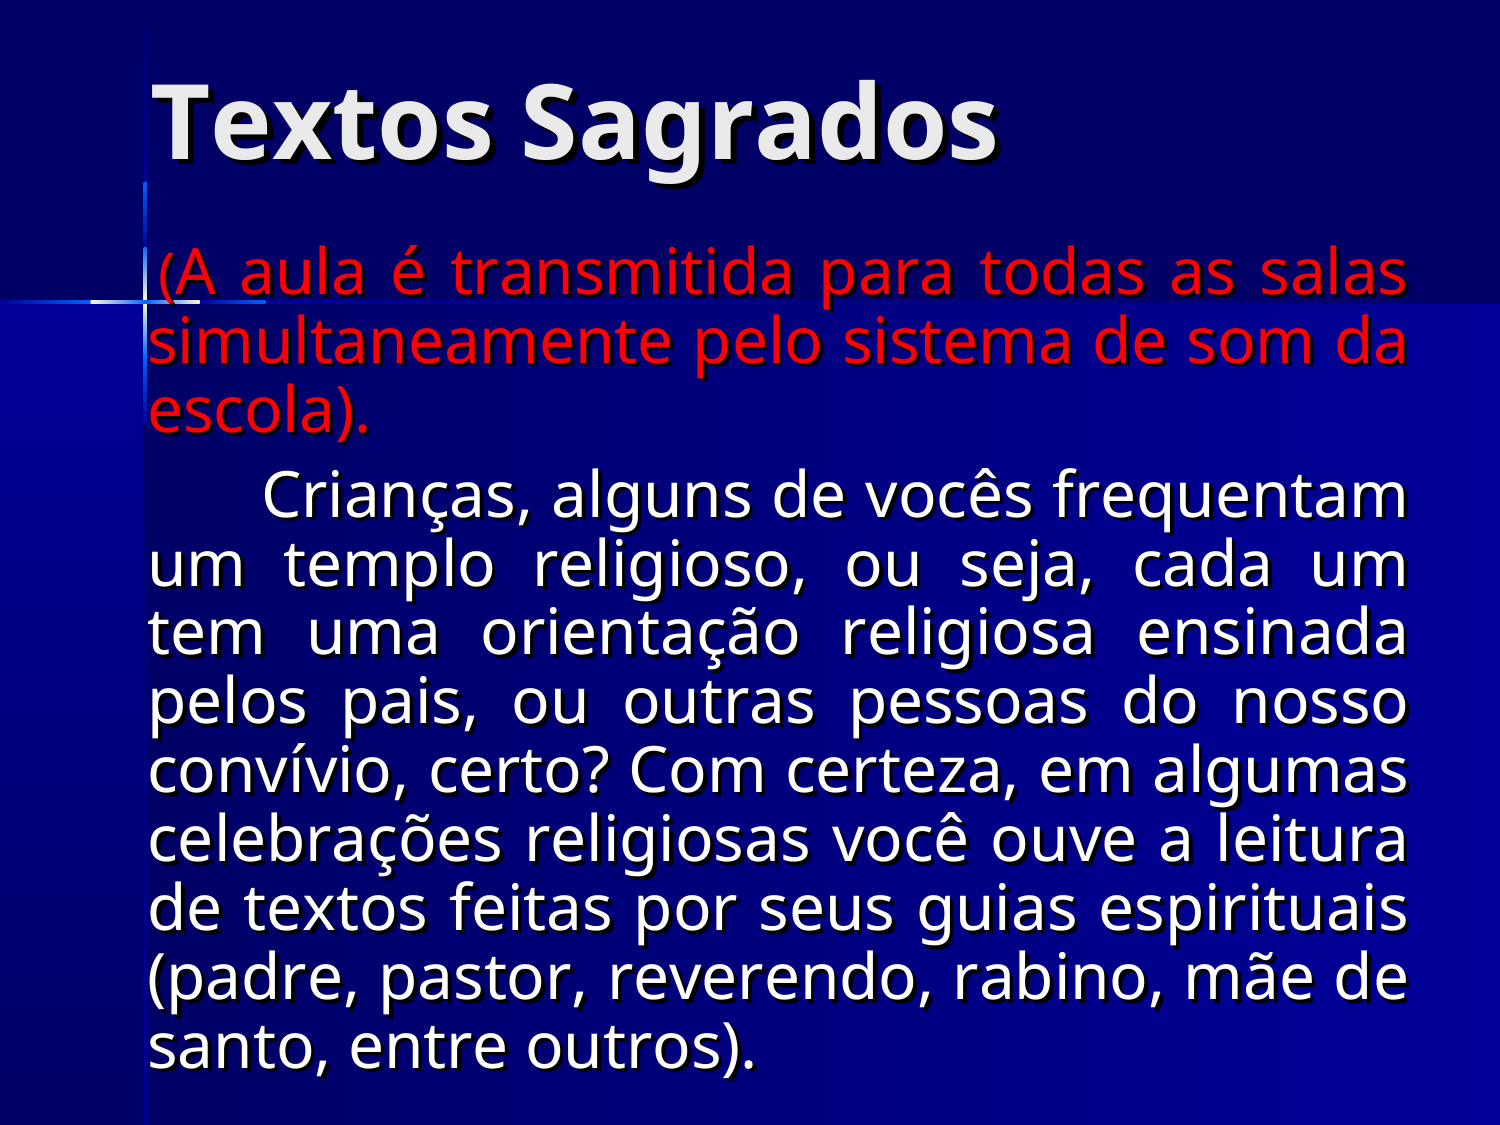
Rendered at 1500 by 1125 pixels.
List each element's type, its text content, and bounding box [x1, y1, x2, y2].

list (A aula é transmitida para todas as salas simultaneamente pelo sistema de som da escola). Crianças, alguns de vocês frequentam um templo religioso, ou seja, cada um tem uma orientação religiosa ensinada pelos pais, ou outras pessoas do nosso convívio, certo? Com certeza, em algumas celebrações religiosas você ouve a leitura de textos feitas por seus guias espirituais (padre, pastor, reverendo, rabino, mãe de santo, entre outros). [76, 231, 1425, 1099]
title Textos Sagrados [135, 0, 1374, 231]
